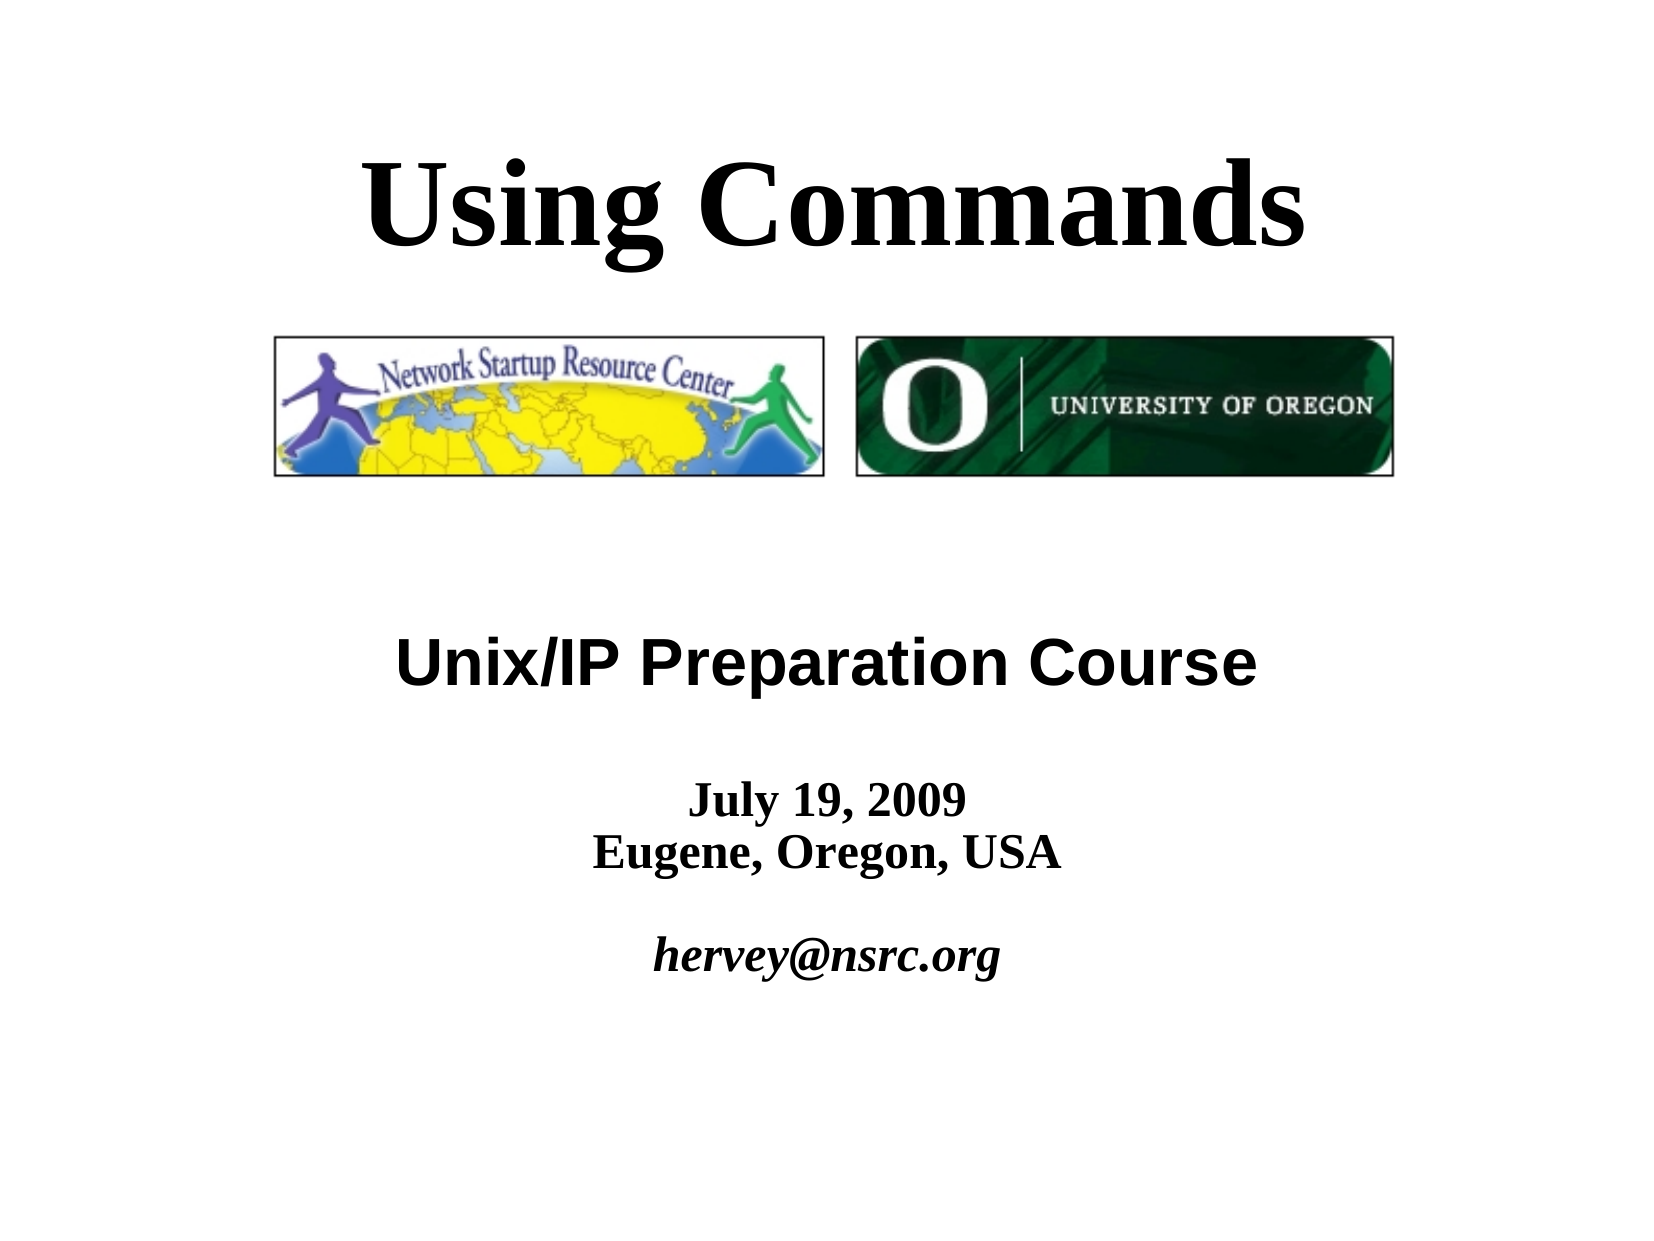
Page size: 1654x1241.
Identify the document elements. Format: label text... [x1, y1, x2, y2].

title Using Commands [127, 102, 1540, 311]
list Unix/IP Preparation Course July 19, 2009 Eugene, Oregon, USA hervey@nsrc.org [121, 303, 1534, 1085]
picture [262, 322, 1407, 494]
